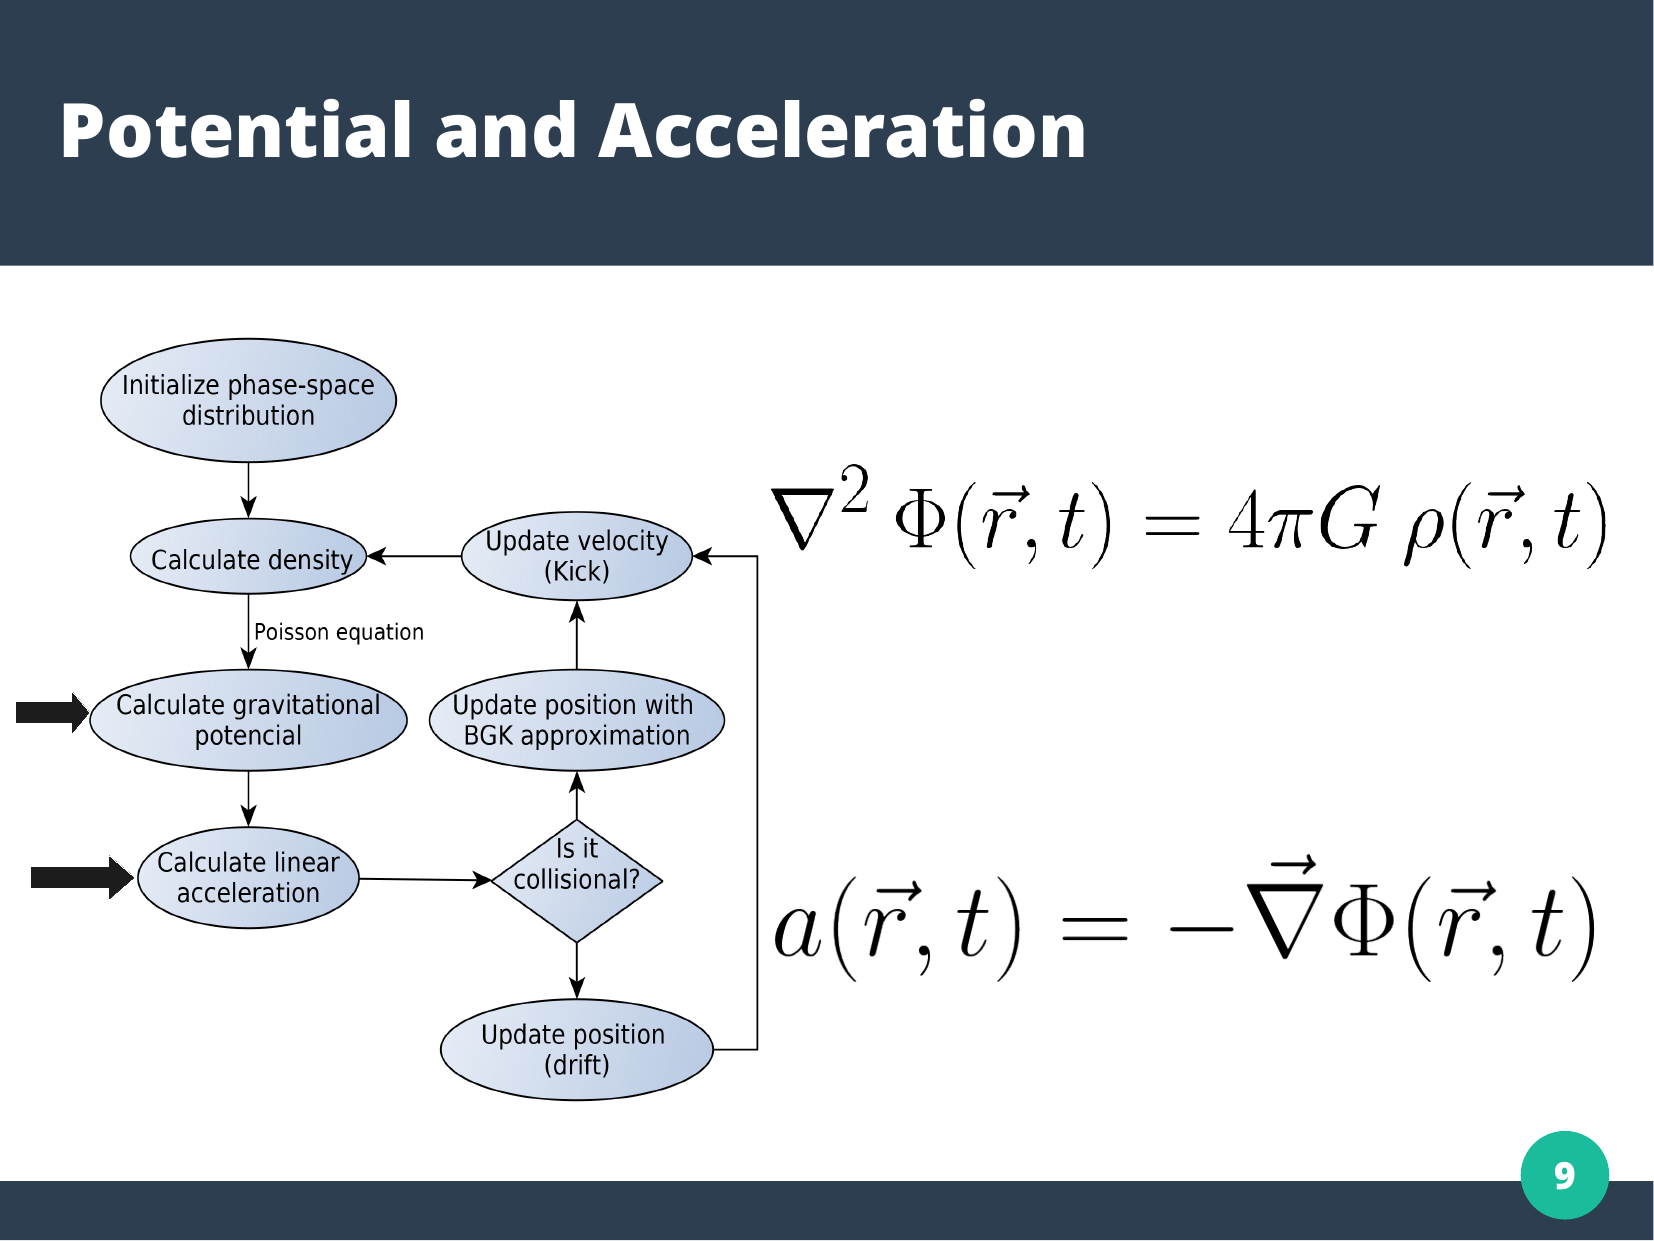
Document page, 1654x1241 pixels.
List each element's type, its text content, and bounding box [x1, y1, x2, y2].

picture [75, 329, 1606, 1146]
text_box [30, 855, 136, 901]
title Potential and Acceleration [59, 49, 1595, 207]
text_box [15, 690, 91, 736]
